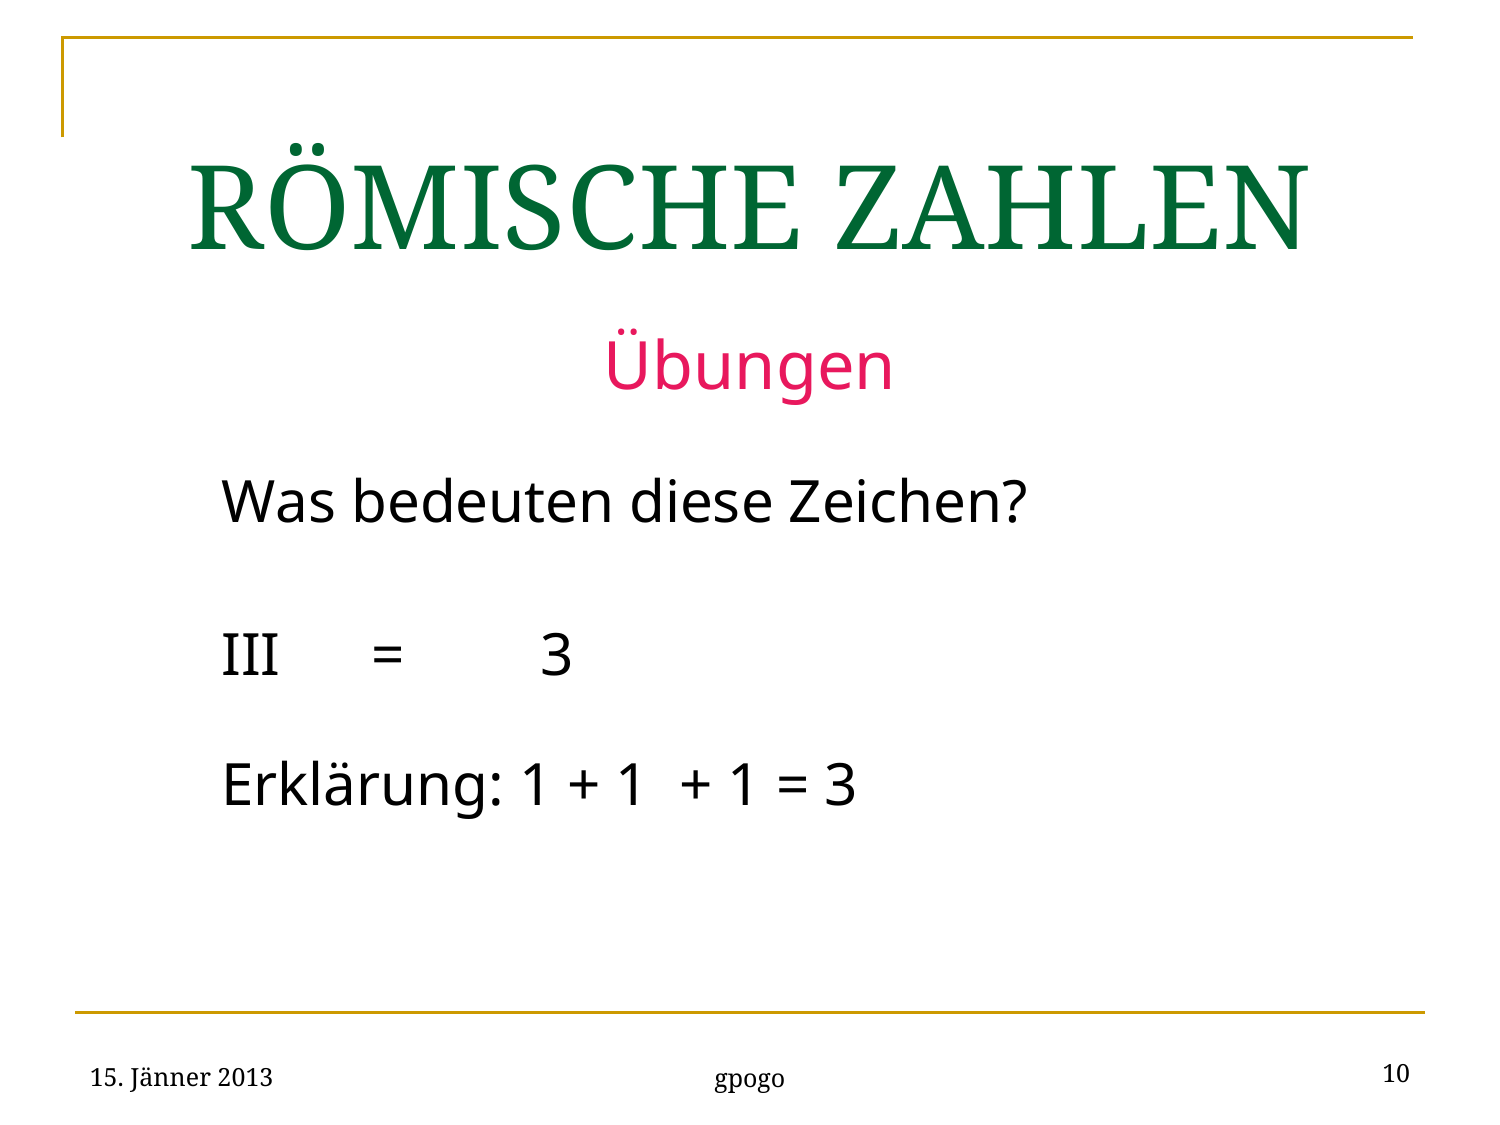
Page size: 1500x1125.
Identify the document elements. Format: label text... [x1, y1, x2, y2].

text_box Übungen [437, 315, 1063, 411]
text_box Was bedeuten diese Zeichen? [206, 456, 1294, 542]
text_box 3 [525, 609, 763, 696]
text_box gpogo [512, 1025, 988, 1101]
text_box 15. Jänner 2013 [74, 1024, 426, 1100]
text_box III = [206, 609, 444, 696]
text_box Erklärung: 1 + 1 + 1 = 3 [206, 739, 1294, 826]
title RÖMISCHE ZAHLEN [141, 82, 1359, 279]
text_box <Nummer> [1074, 1024, 1426, 1100]
